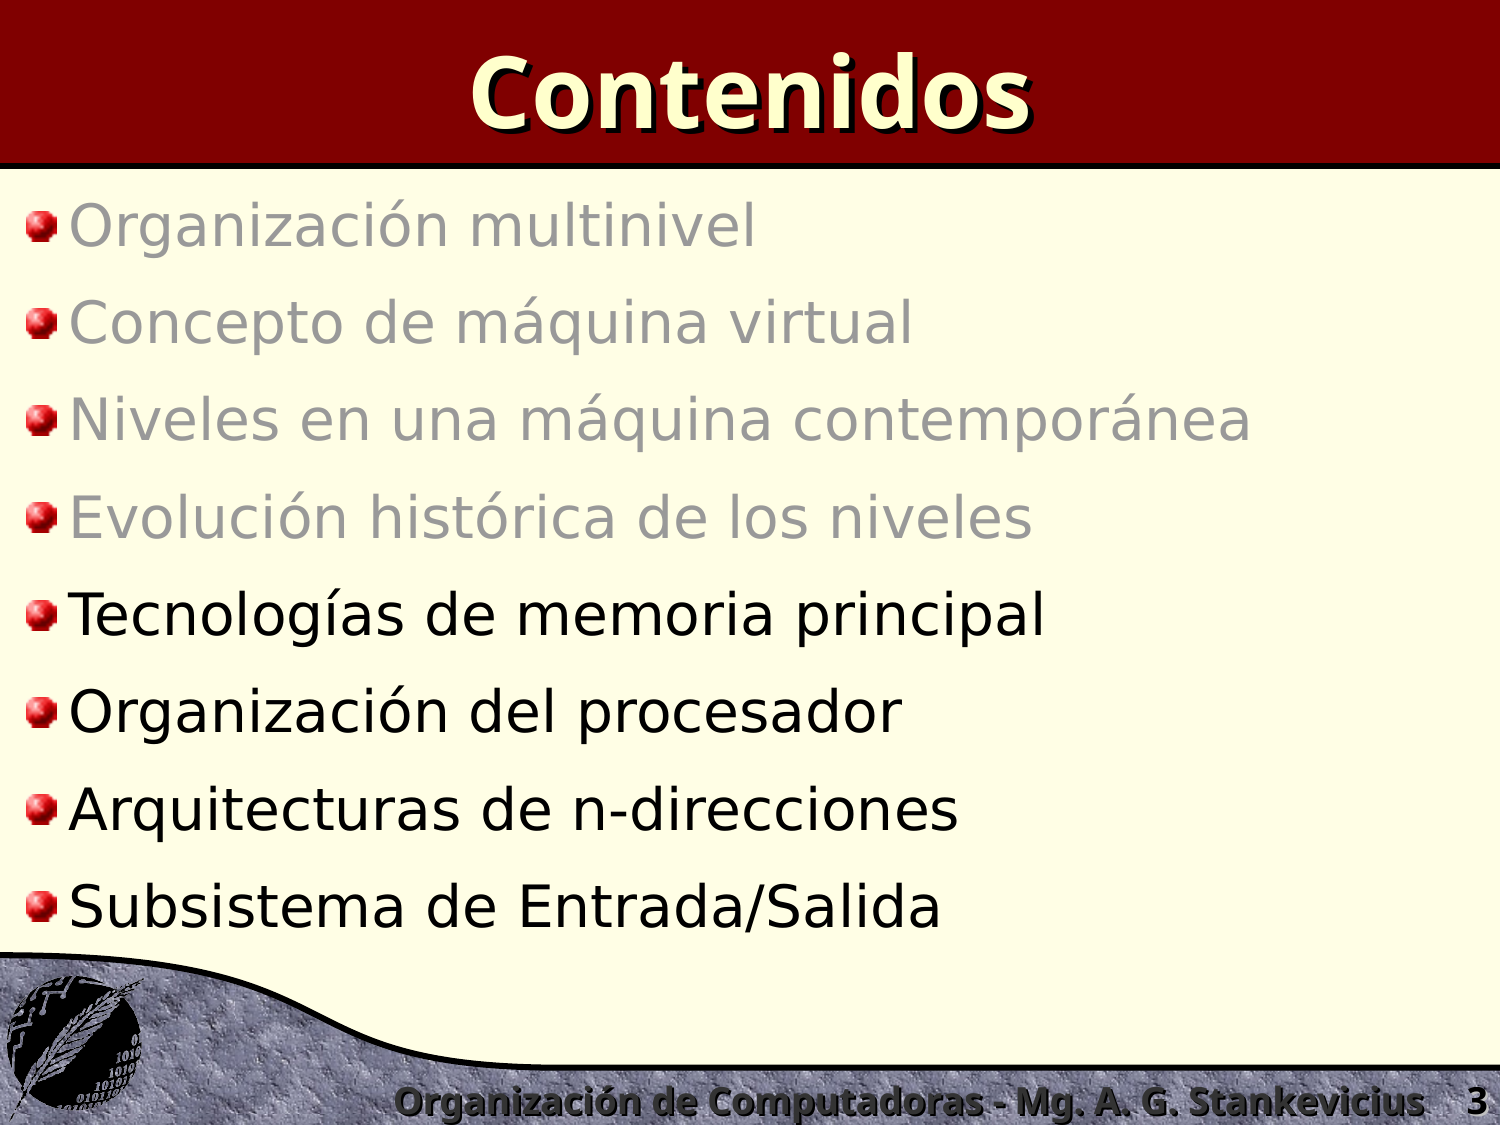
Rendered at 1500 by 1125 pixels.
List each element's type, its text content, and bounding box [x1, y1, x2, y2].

title Contenidos [15, 5, 1485, 160]
list Organización multinivel Concepto de máquina virtual Niveles en una máquina contemporánea Evolución histórica de los niveles Tecnologías de memoria principal Organización del procesador Arquitecturas de n-direcciones Subsistema de Entrada/Salida [11, 192, 1486, 944]
picture [802, 1100, 806, 1110]
picture [1058, 1100, 1065, 1110]
picture [448, 1100, 455, 1110]
picture [0, 959, 1500, 1125]
